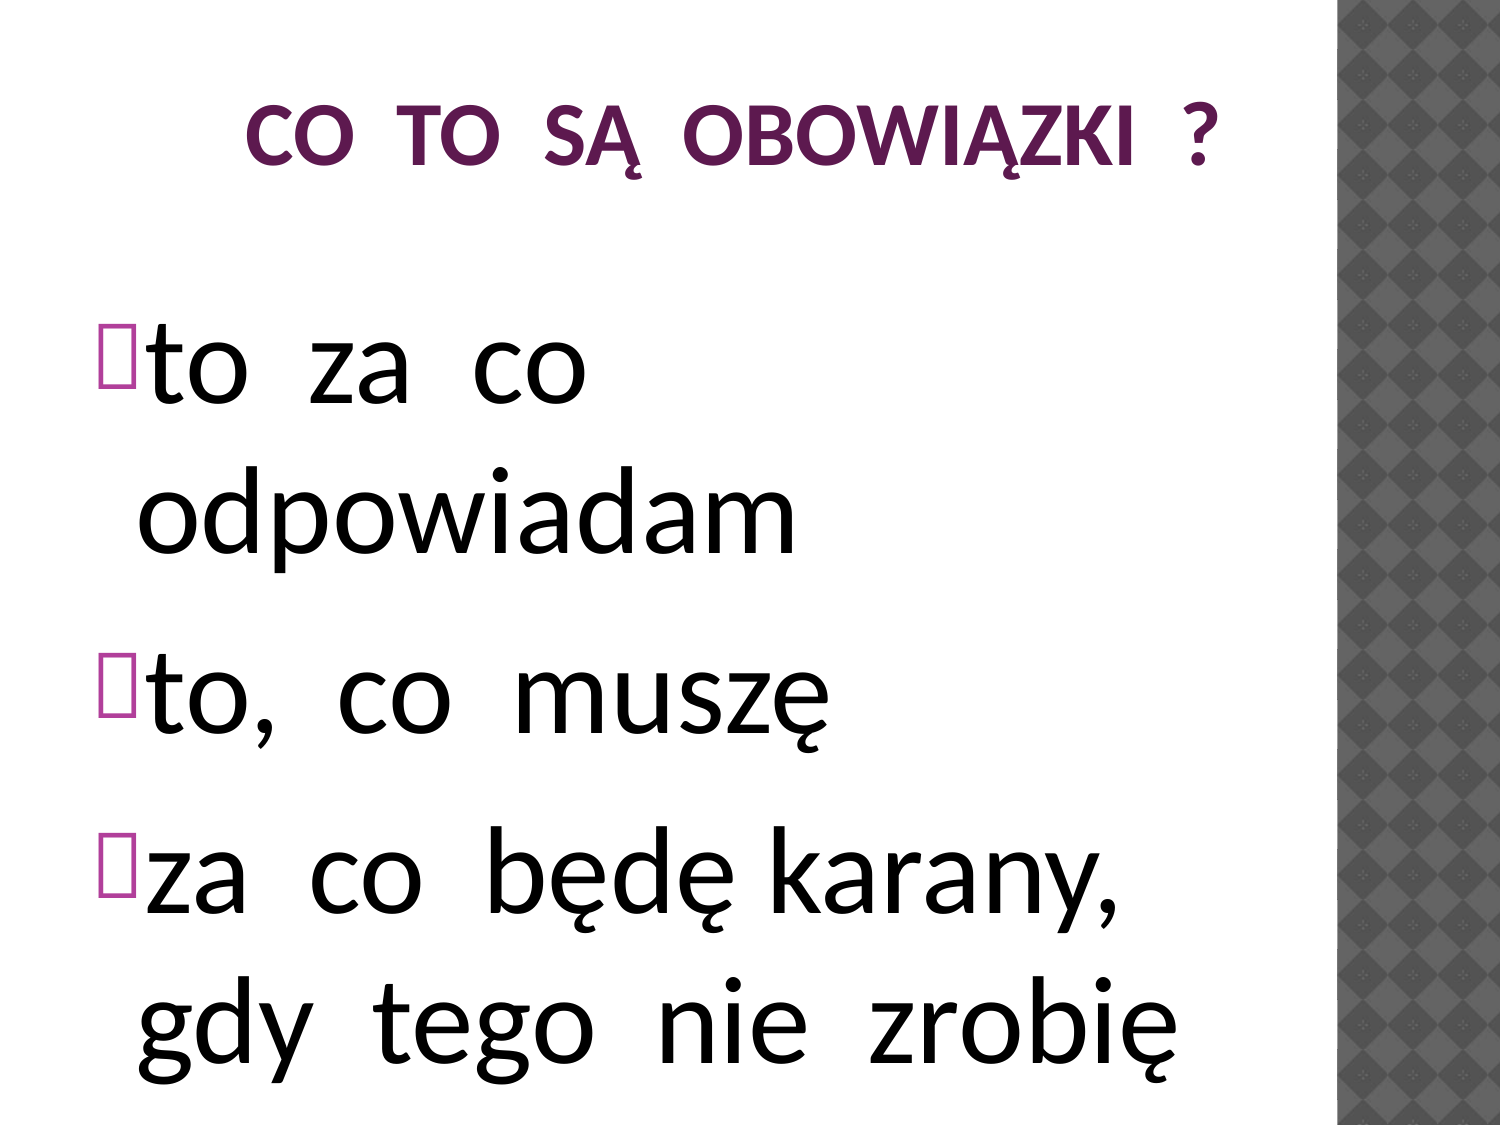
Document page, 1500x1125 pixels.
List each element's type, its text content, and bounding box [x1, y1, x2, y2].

picture [1337, 0, 1500, 1125]
title CO TO SĄ OBOWIĄZKI ? [140, 58, 1329, 247]
list to za co odpowiadam to, co muszę za co będę karany, gdy tego nie zrobię [75, 264, 1263, 1125]
